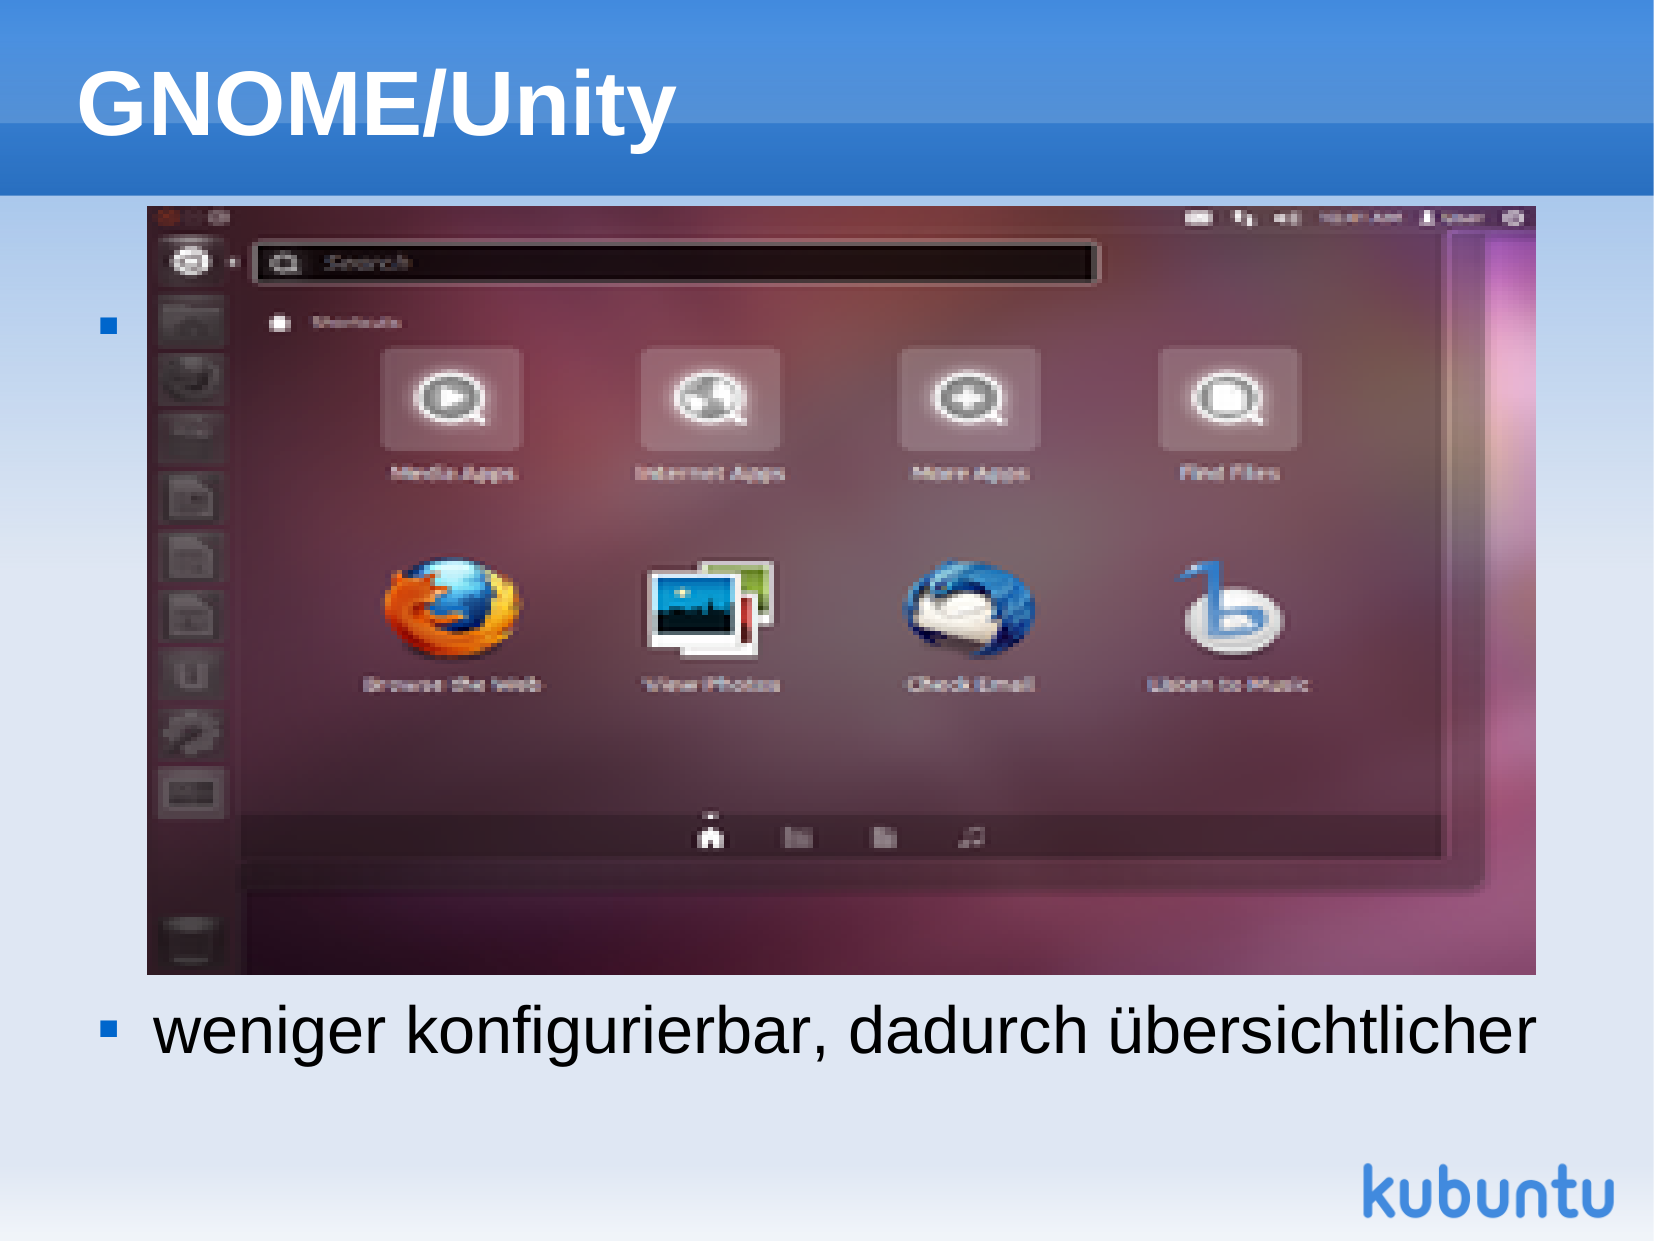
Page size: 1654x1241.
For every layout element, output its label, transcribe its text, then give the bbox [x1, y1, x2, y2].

title GNOME/Unity [76, 0, 1565, 208]
picture [0, 0, 1654, 1241]
list weniger konfigurierbar, dadurch übersichtlicher [82, 290, 1571, 1109]
